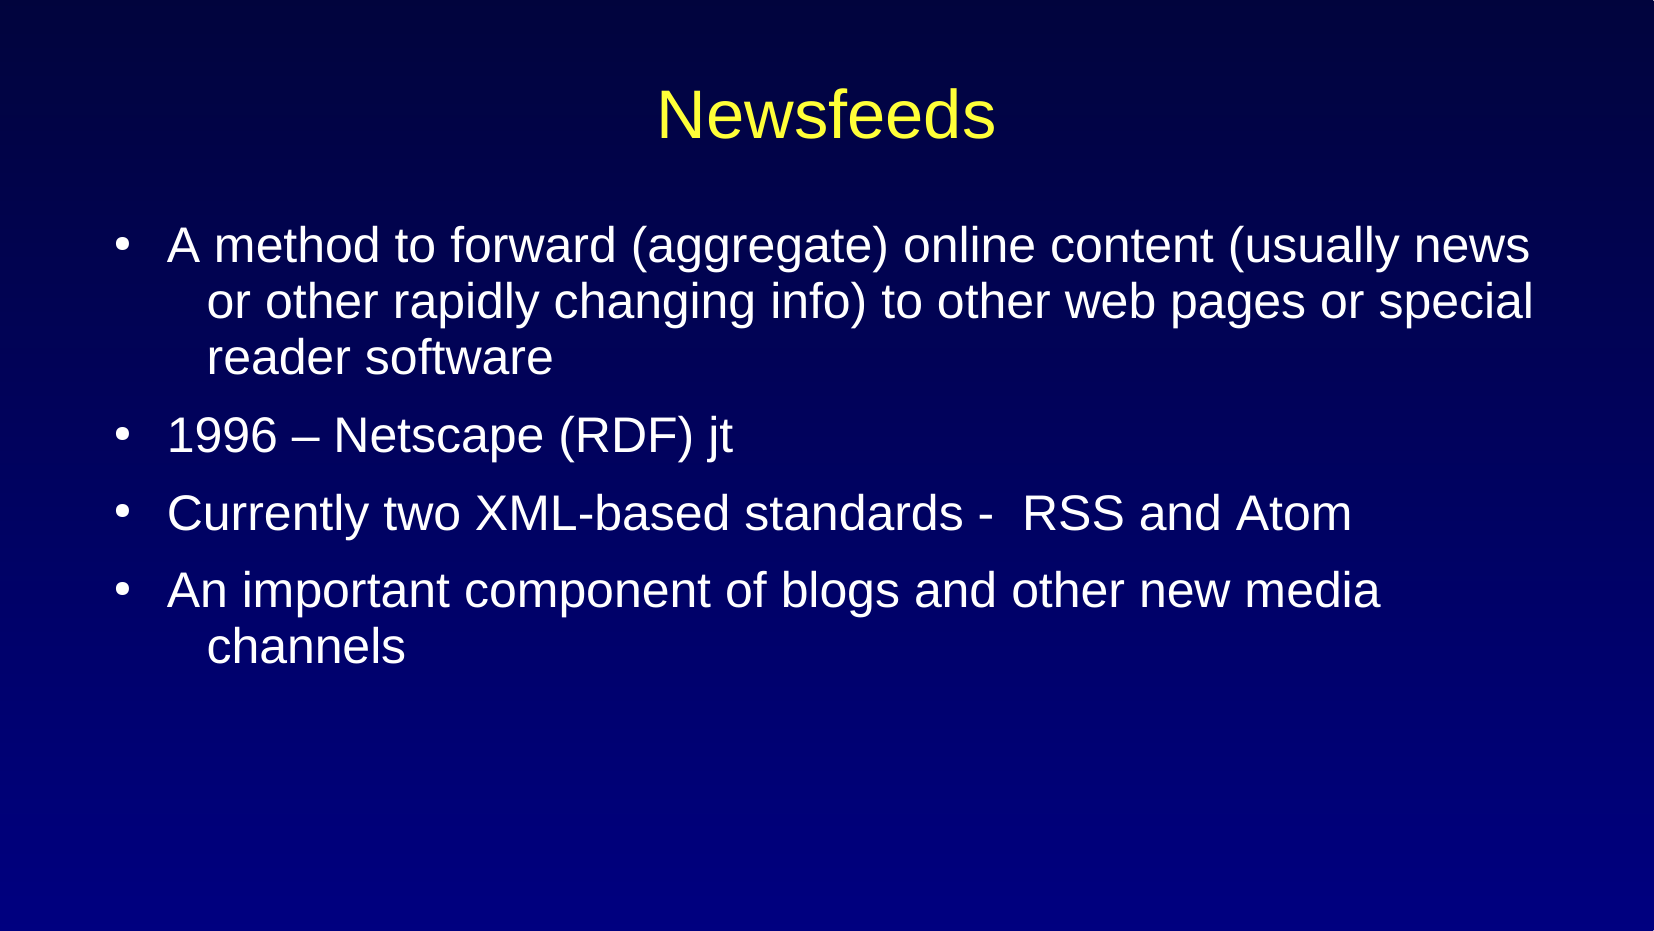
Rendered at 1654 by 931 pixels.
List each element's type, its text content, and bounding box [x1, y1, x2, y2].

list A method to forward (aggregate) online content (usually news or other rapidly changing info) to other web pages or special reader software 1996 – Netscape (RDF) jt Currently two XML-based standards - RSS and Atom An important component of blogs and other new media channels [82, 217, 1571, 758]
title Newsfeeds [82, 37, 1571, 193]
